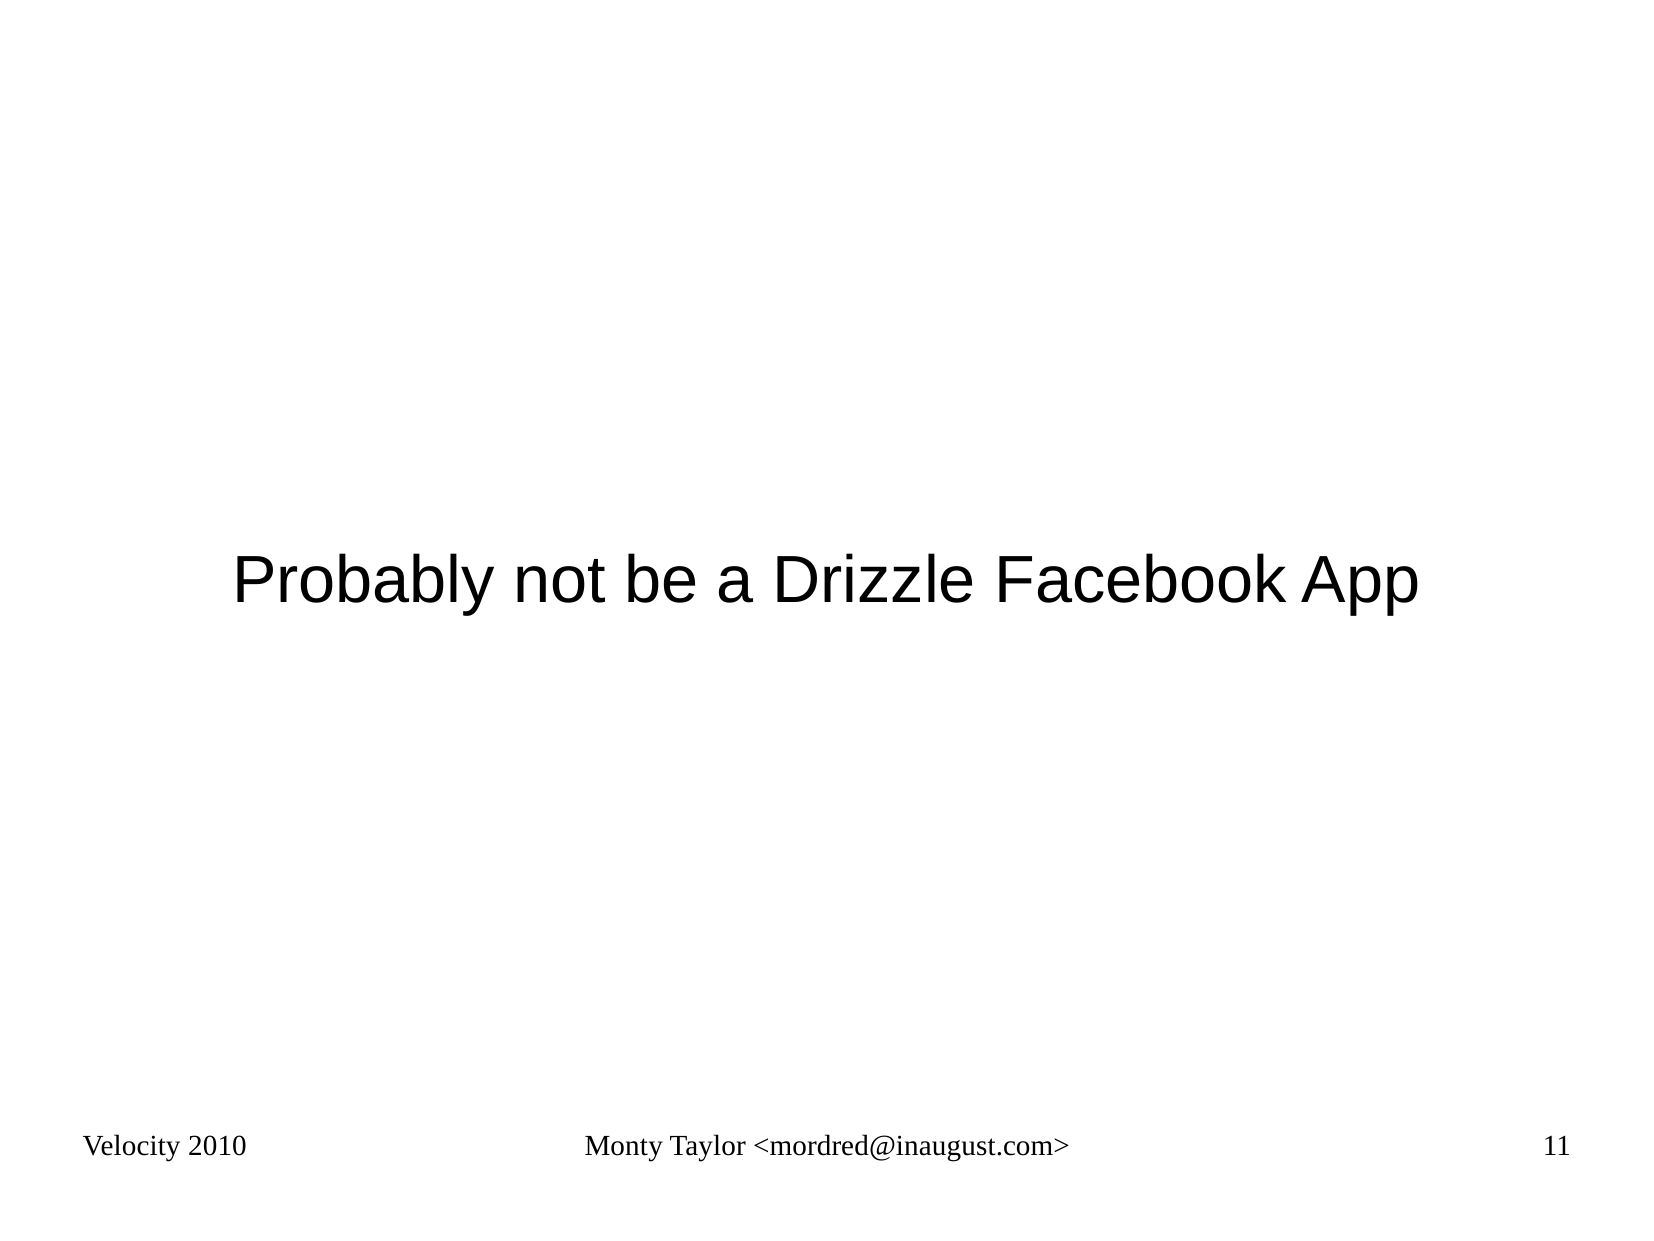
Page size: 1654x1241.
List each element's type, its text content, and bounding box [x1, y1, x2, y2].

subtitle Probably not be a Drizzle Facebook App [82, 56, 1571, 1102]
